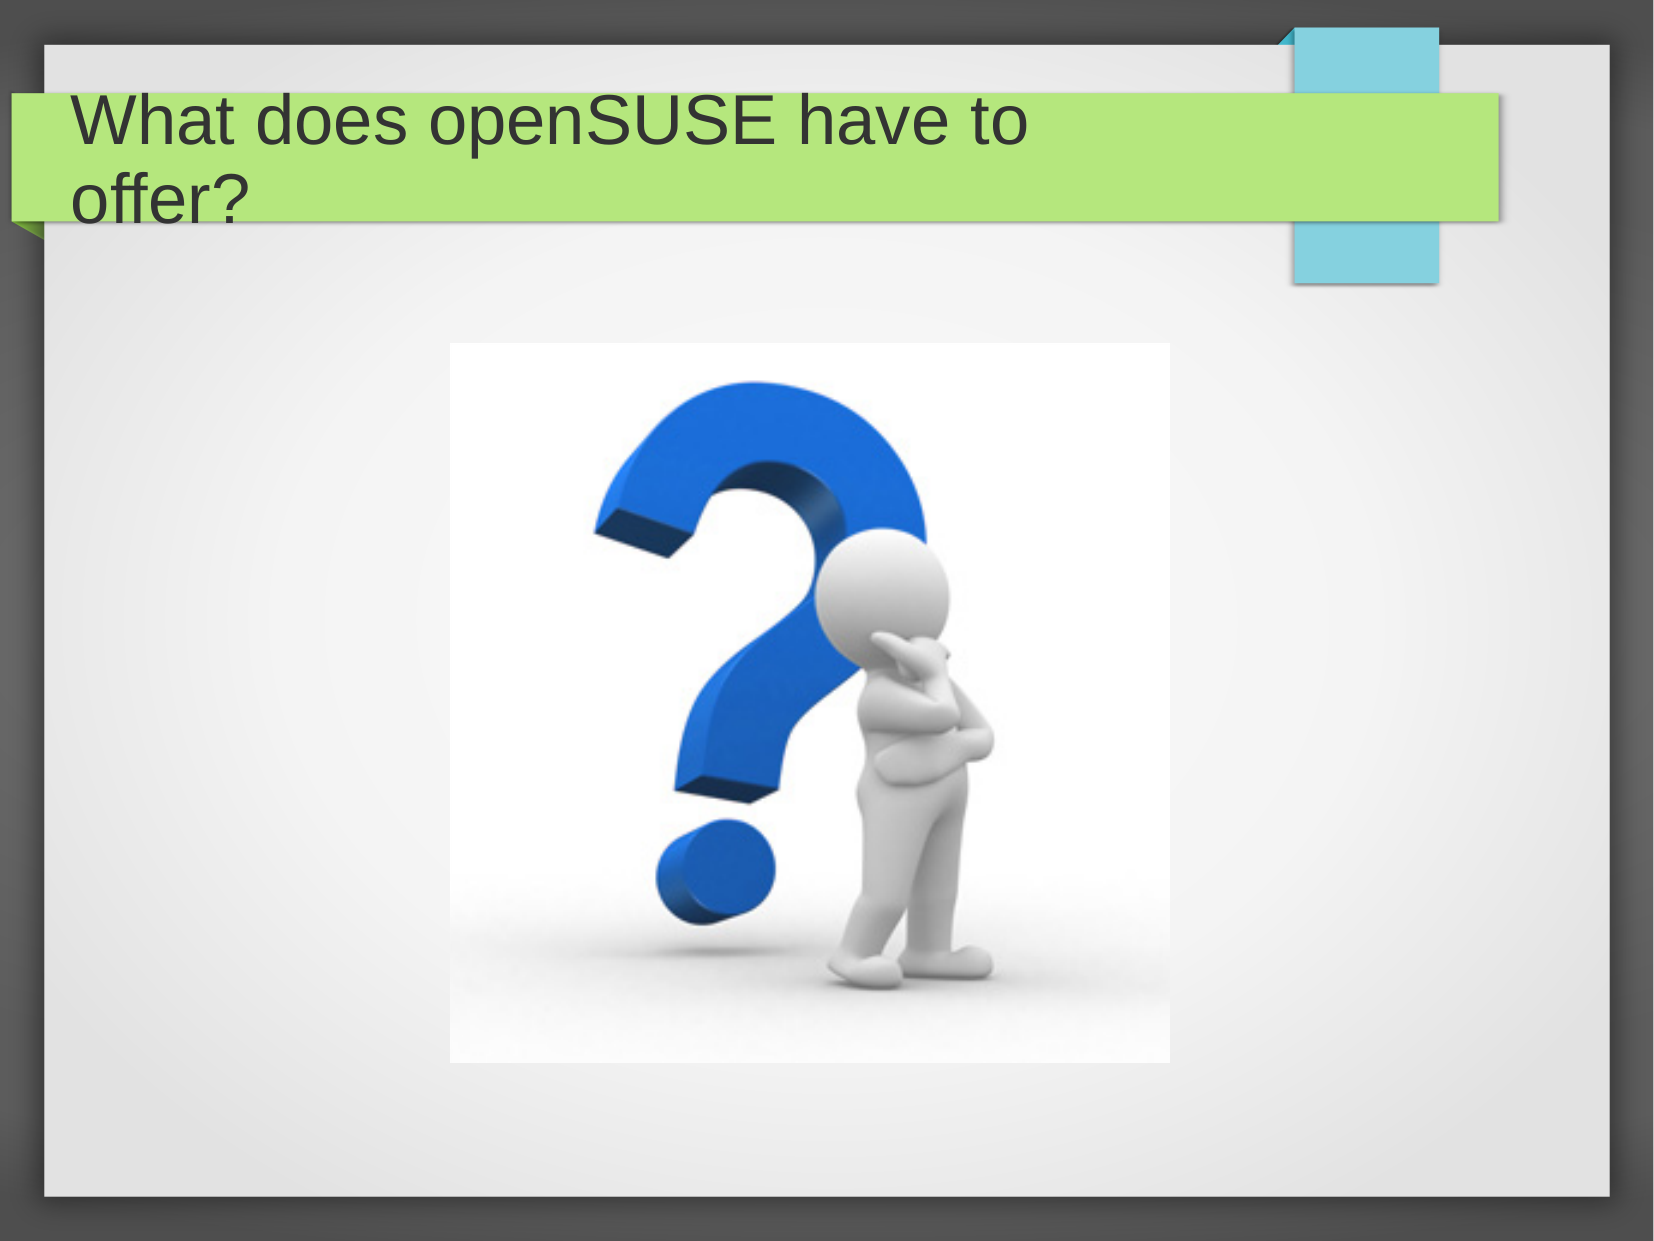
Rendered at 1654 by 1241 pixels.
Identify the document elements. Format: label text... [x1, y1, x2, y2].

title What does openSUSE have to offer? [70, 106, 1229, 213]
picture [0, 0, 1654, 1241]
